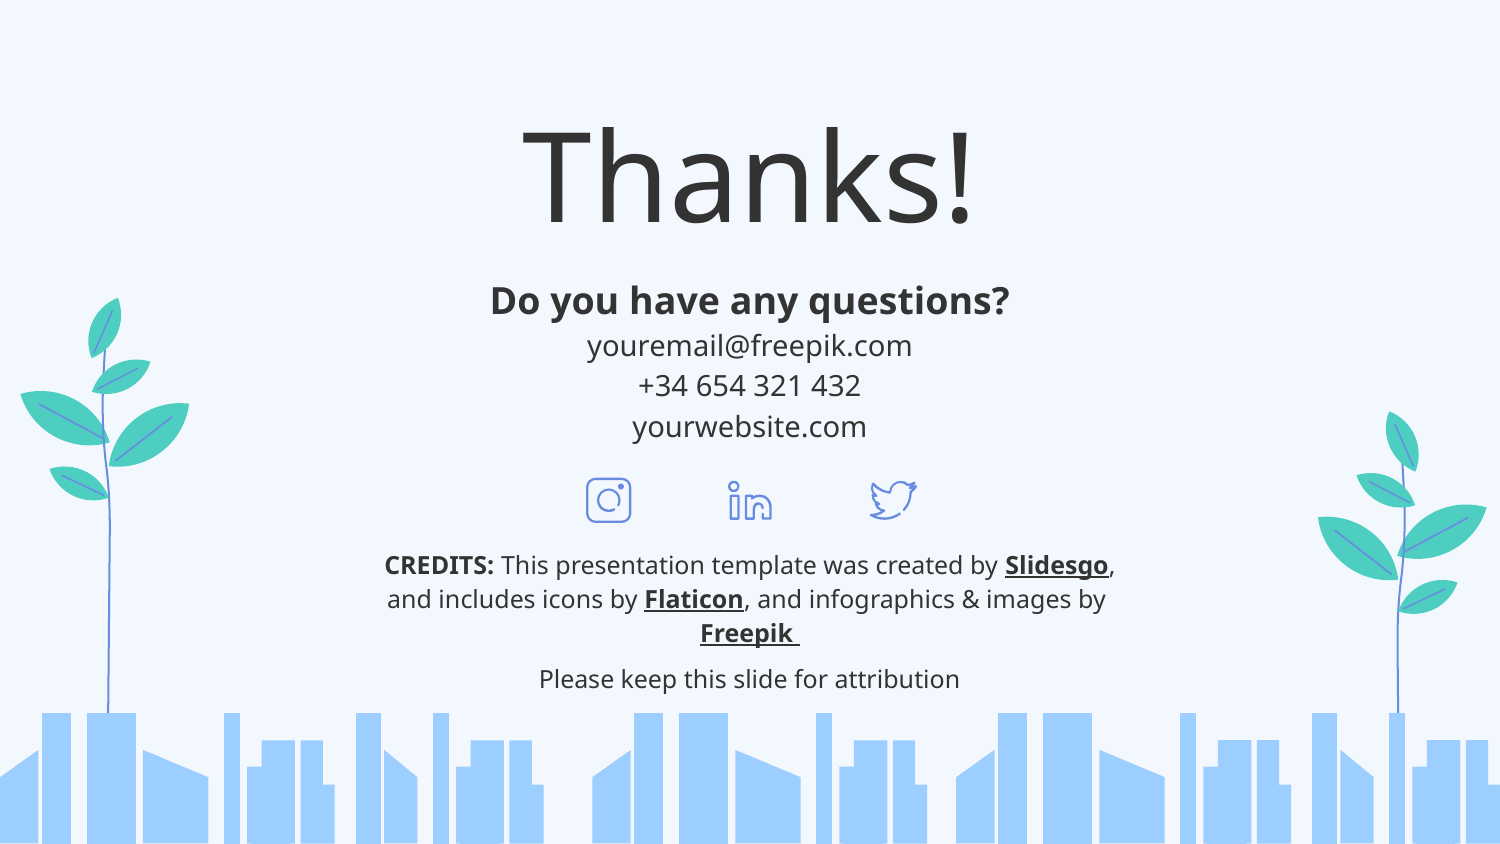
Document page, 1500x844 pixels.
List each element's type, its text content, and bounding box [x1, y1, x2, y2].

text_box [729, 494, 740, 520]
text_box [744, 494, 772, 520]
text_box [728, 480, 740, 493]
text_box [586, 477, 632, 523]
text_box [869, 480, 918, 520]
text_box Please keep this slide for attribution [409, 648, 1091, 692]
title Thanks! [385, 88, 1115, 255]
subtitle Do you have any questions? youremail@freepik.com +34 654 321 432 yourwebsite.com [385, 255, 1115, 461]
